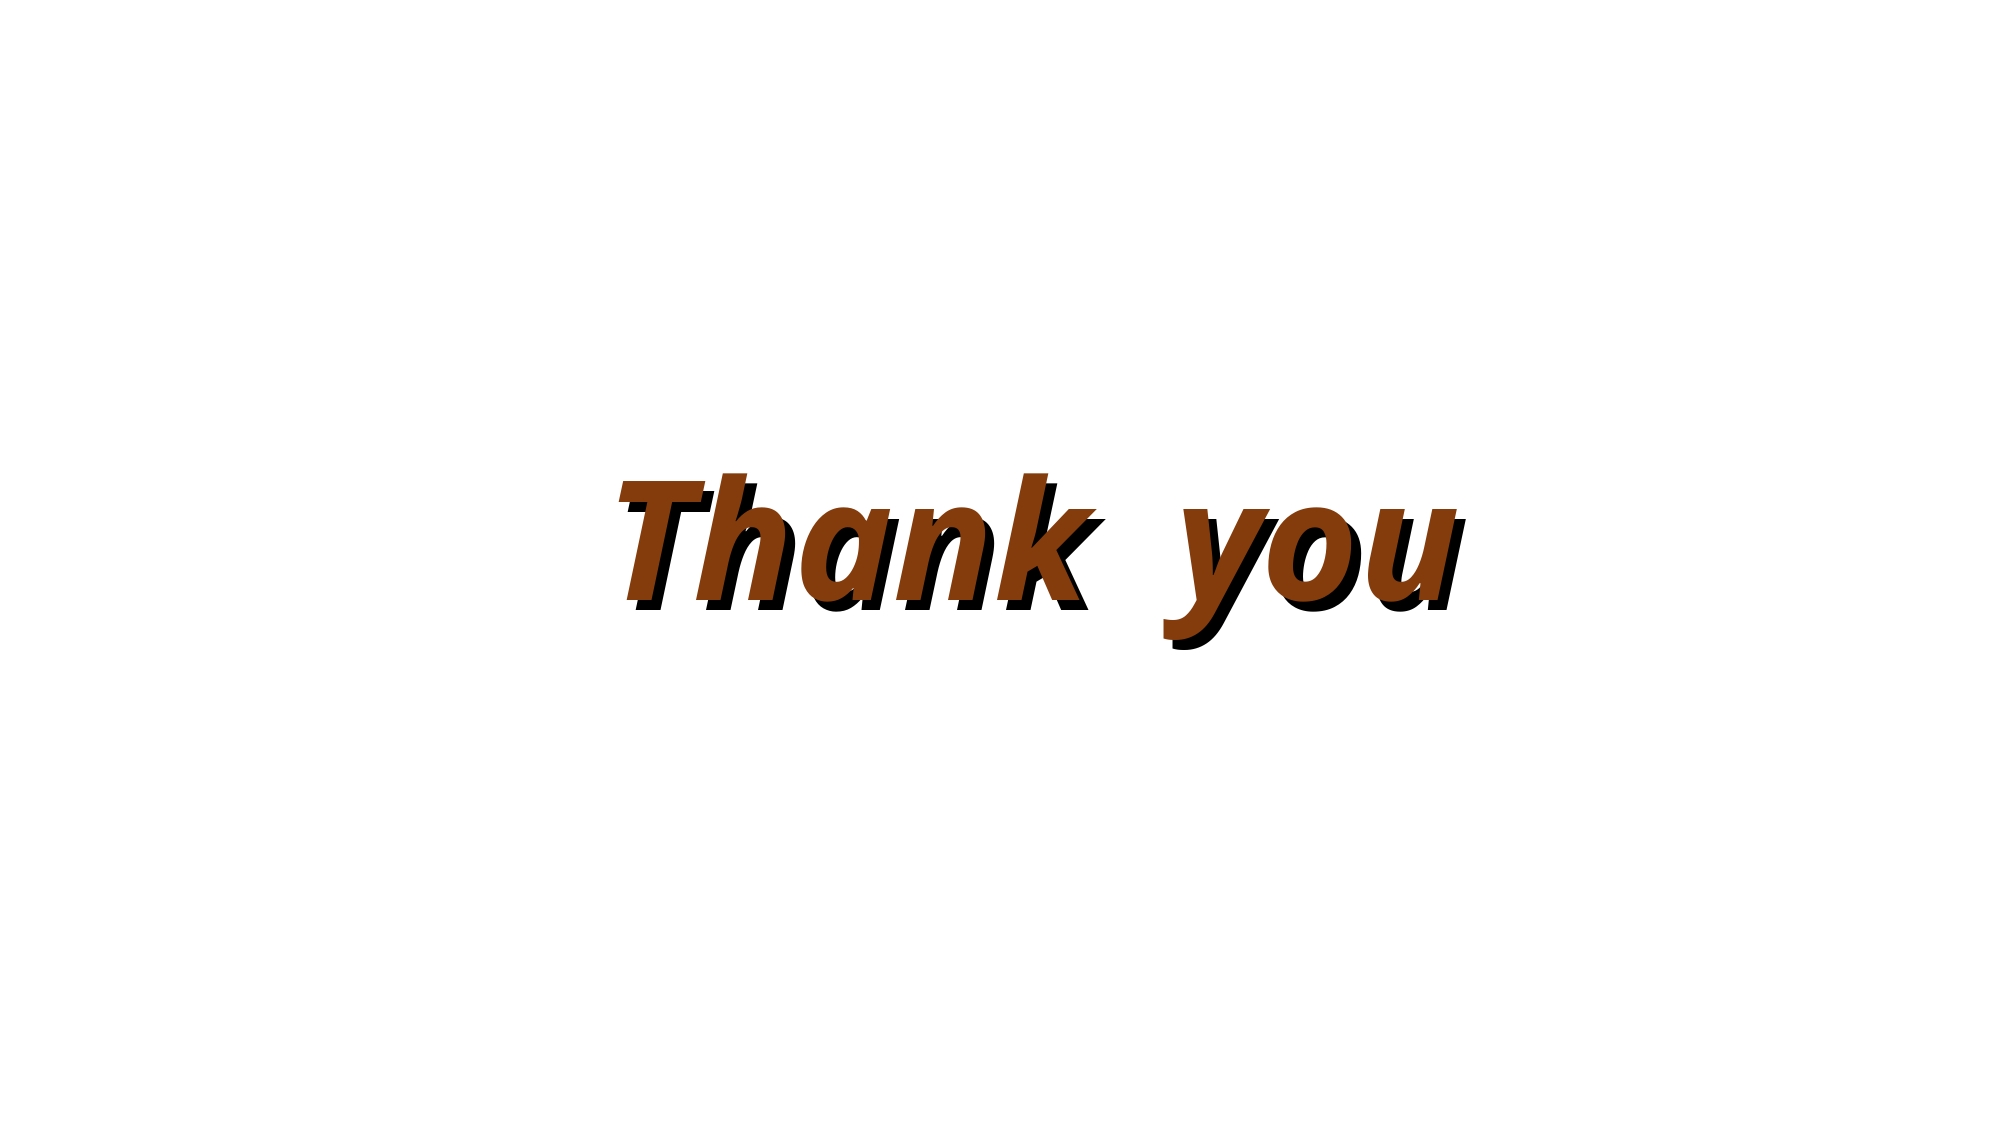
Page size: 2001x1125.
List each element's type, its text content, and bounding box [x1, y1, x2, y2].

text_box Thank you [526, 410, 1540, 684]
